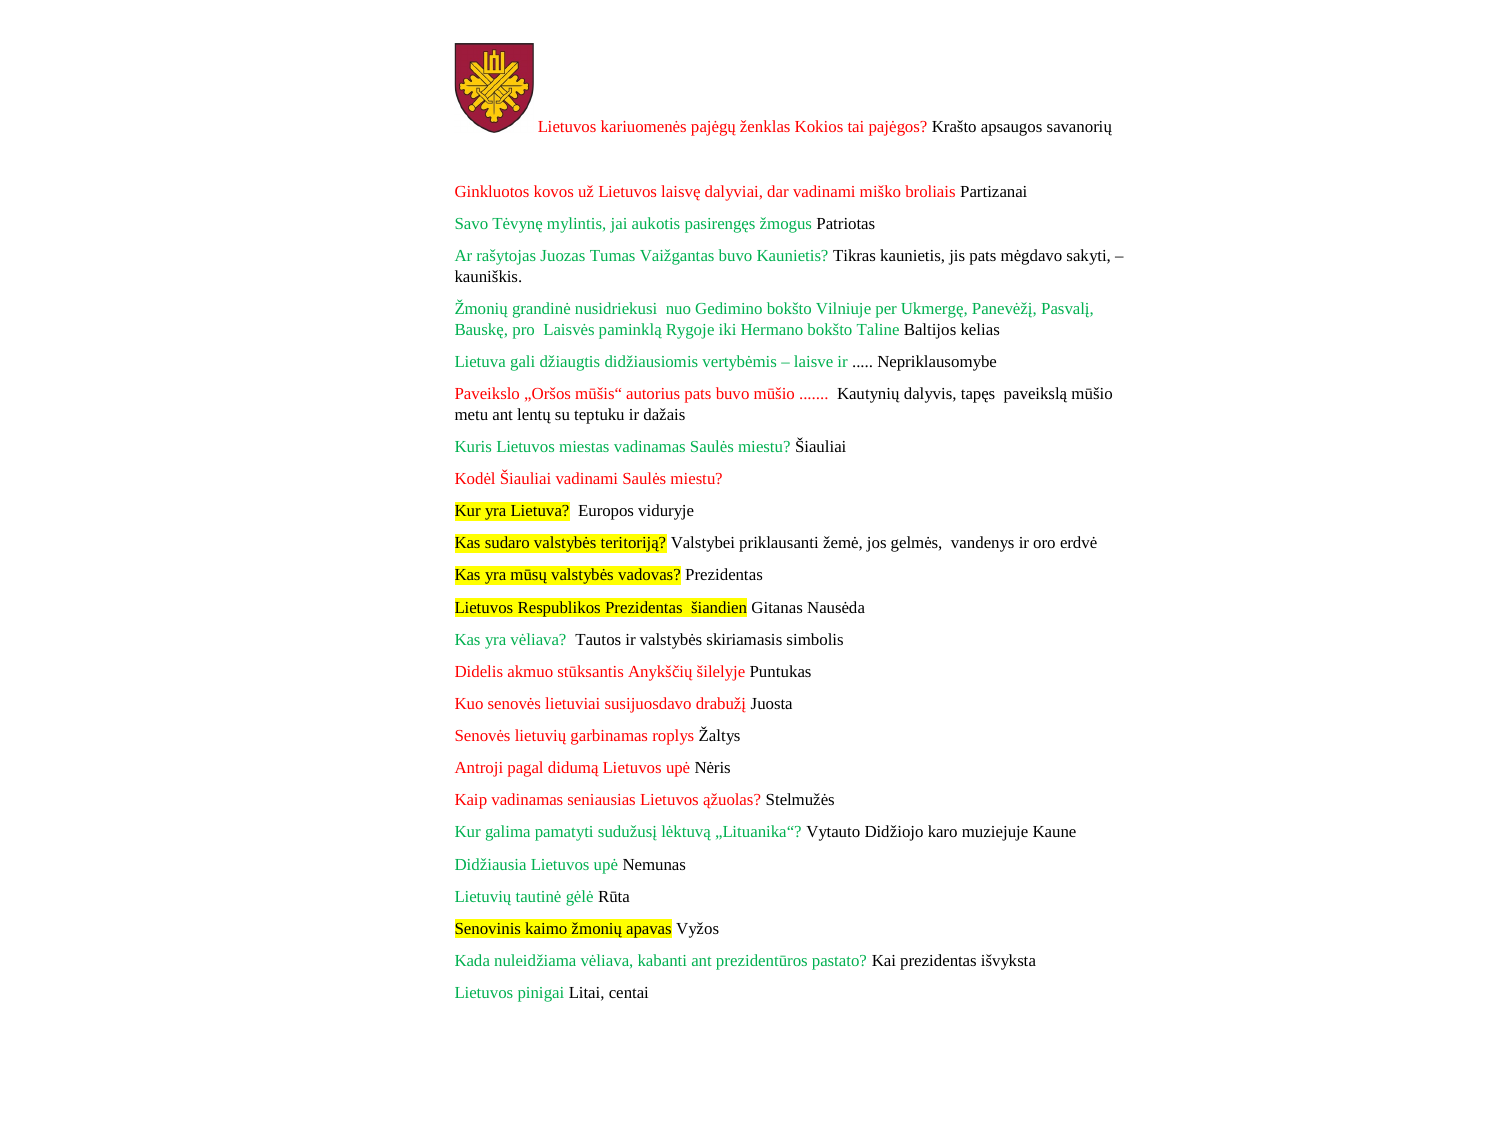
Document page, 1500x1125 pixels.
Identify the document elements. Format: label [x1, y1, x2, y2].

picture [454, 43, 1133, 1017]
